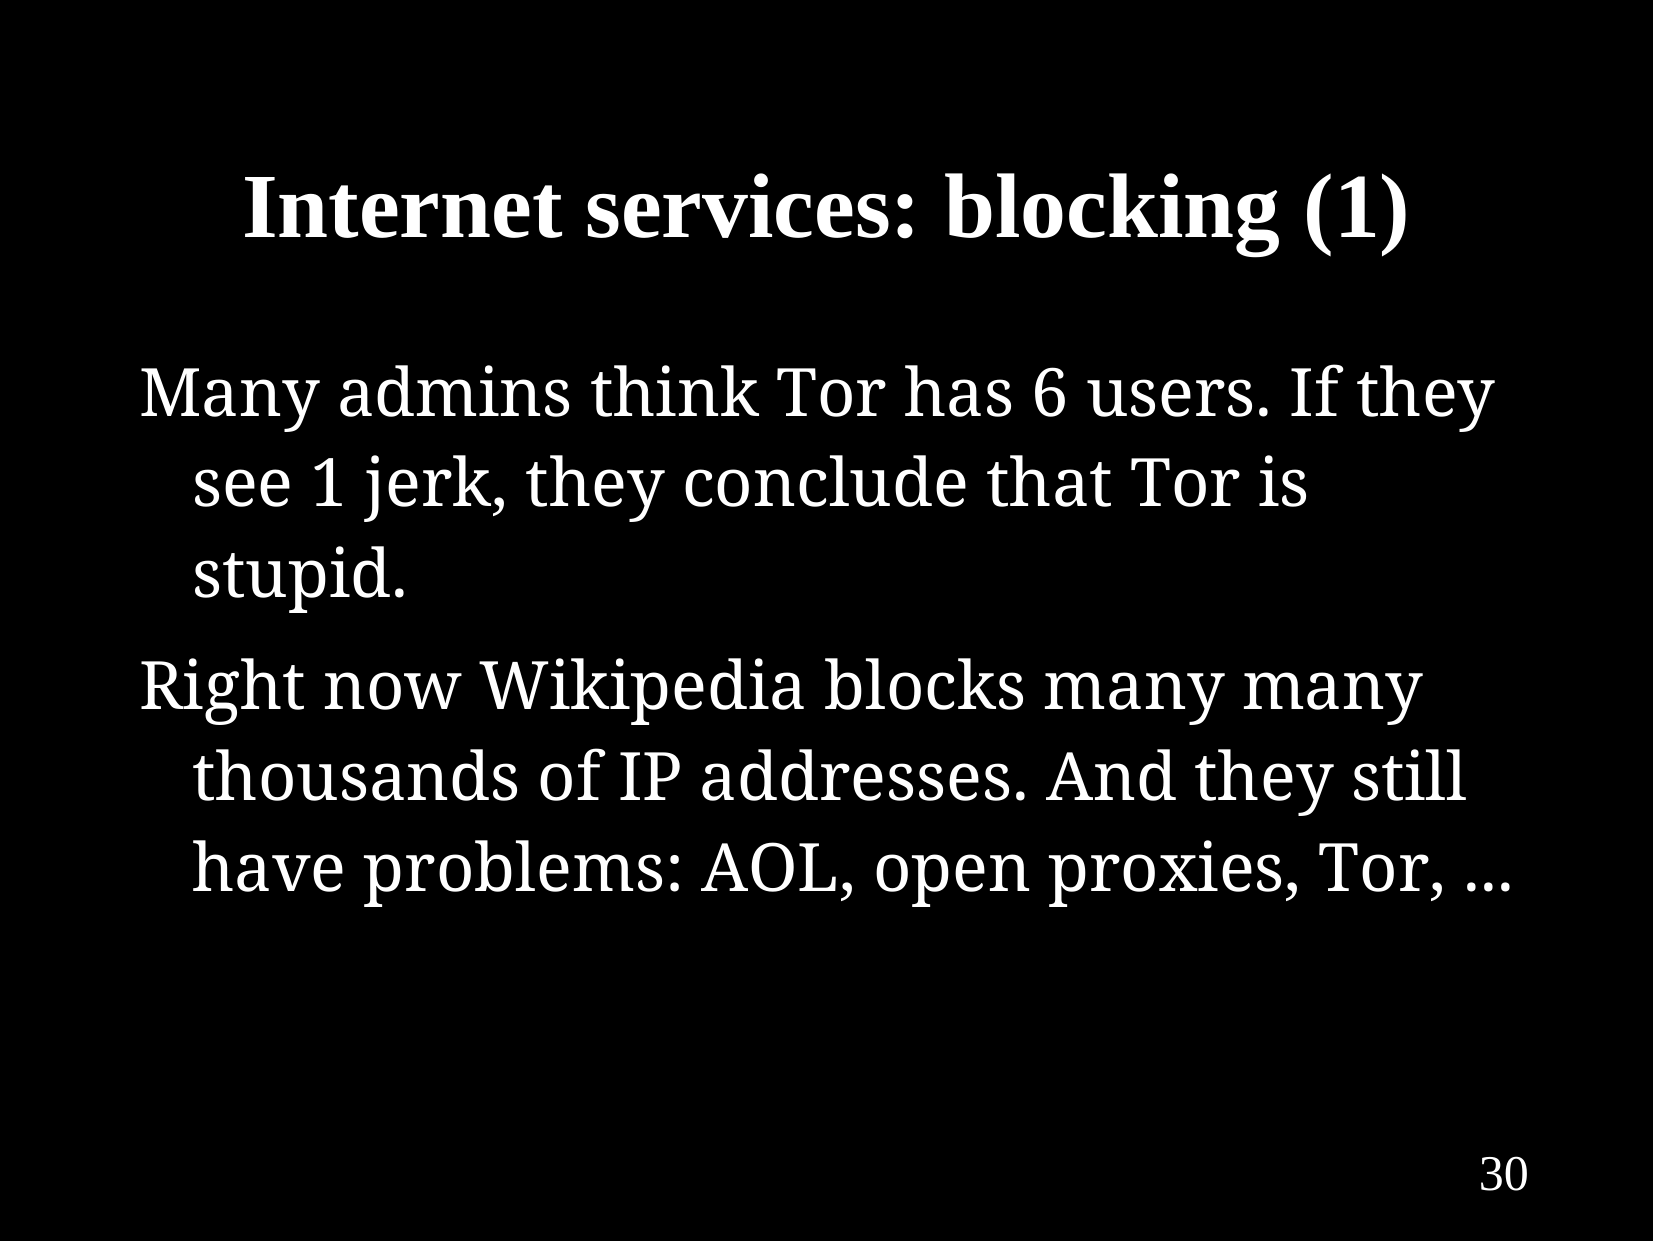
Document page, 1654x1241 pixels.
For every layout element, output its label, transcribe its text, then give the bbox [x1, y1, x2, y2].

list Many admins think Tor has 6 users. If they see 1 jerk, they conclude that Tor is stupid. Right now Wikipedia blocks many many thousands of IP addresses. And they still have problems: AOL, open proxies, Tor, ... [121, 344, 1534, 1127]
title Internet services: blocking (1) [121, 102, 1534, 311]
